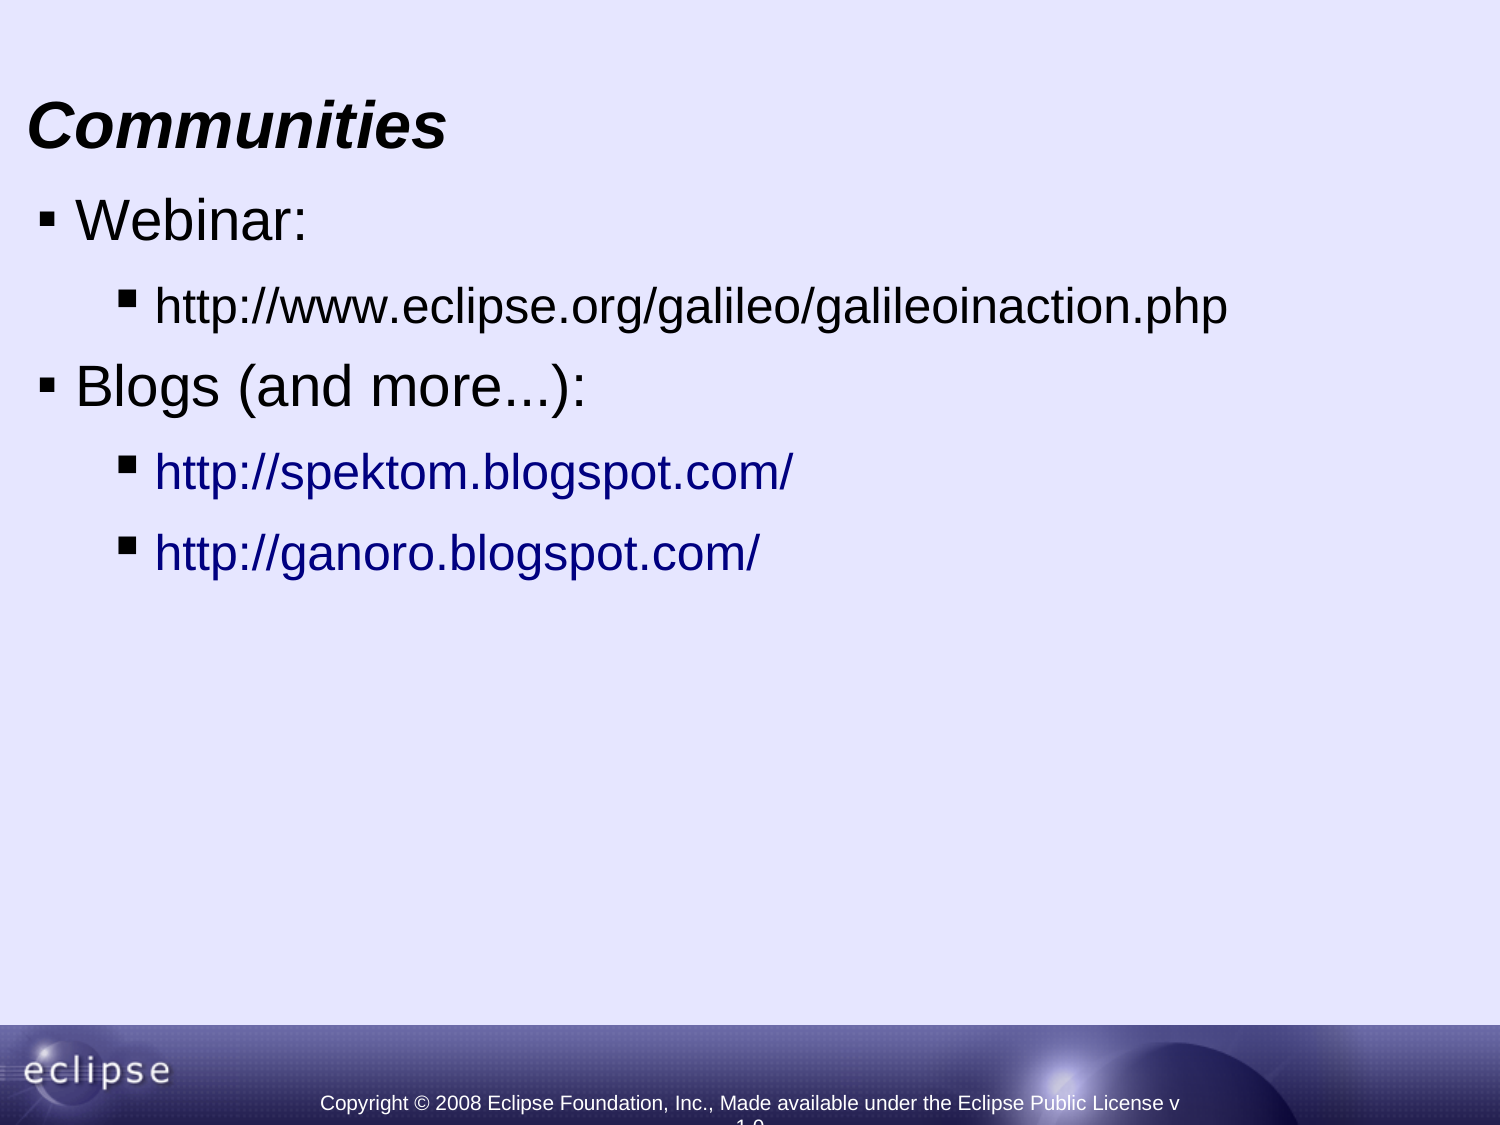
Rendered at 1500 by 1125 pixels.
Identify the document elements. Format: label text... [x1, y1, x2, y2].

picture [0, 1025, 1500, 1125]
list Webinar: http://www.eclipse.org/galileo/galileoinaction.php Blogs (and more...): http://spektom.blogspot.com/ http://ganoro.blogspot.com/ [37, 187, 1463, 1021]
title Communities [26, 84, 1474, 172]
